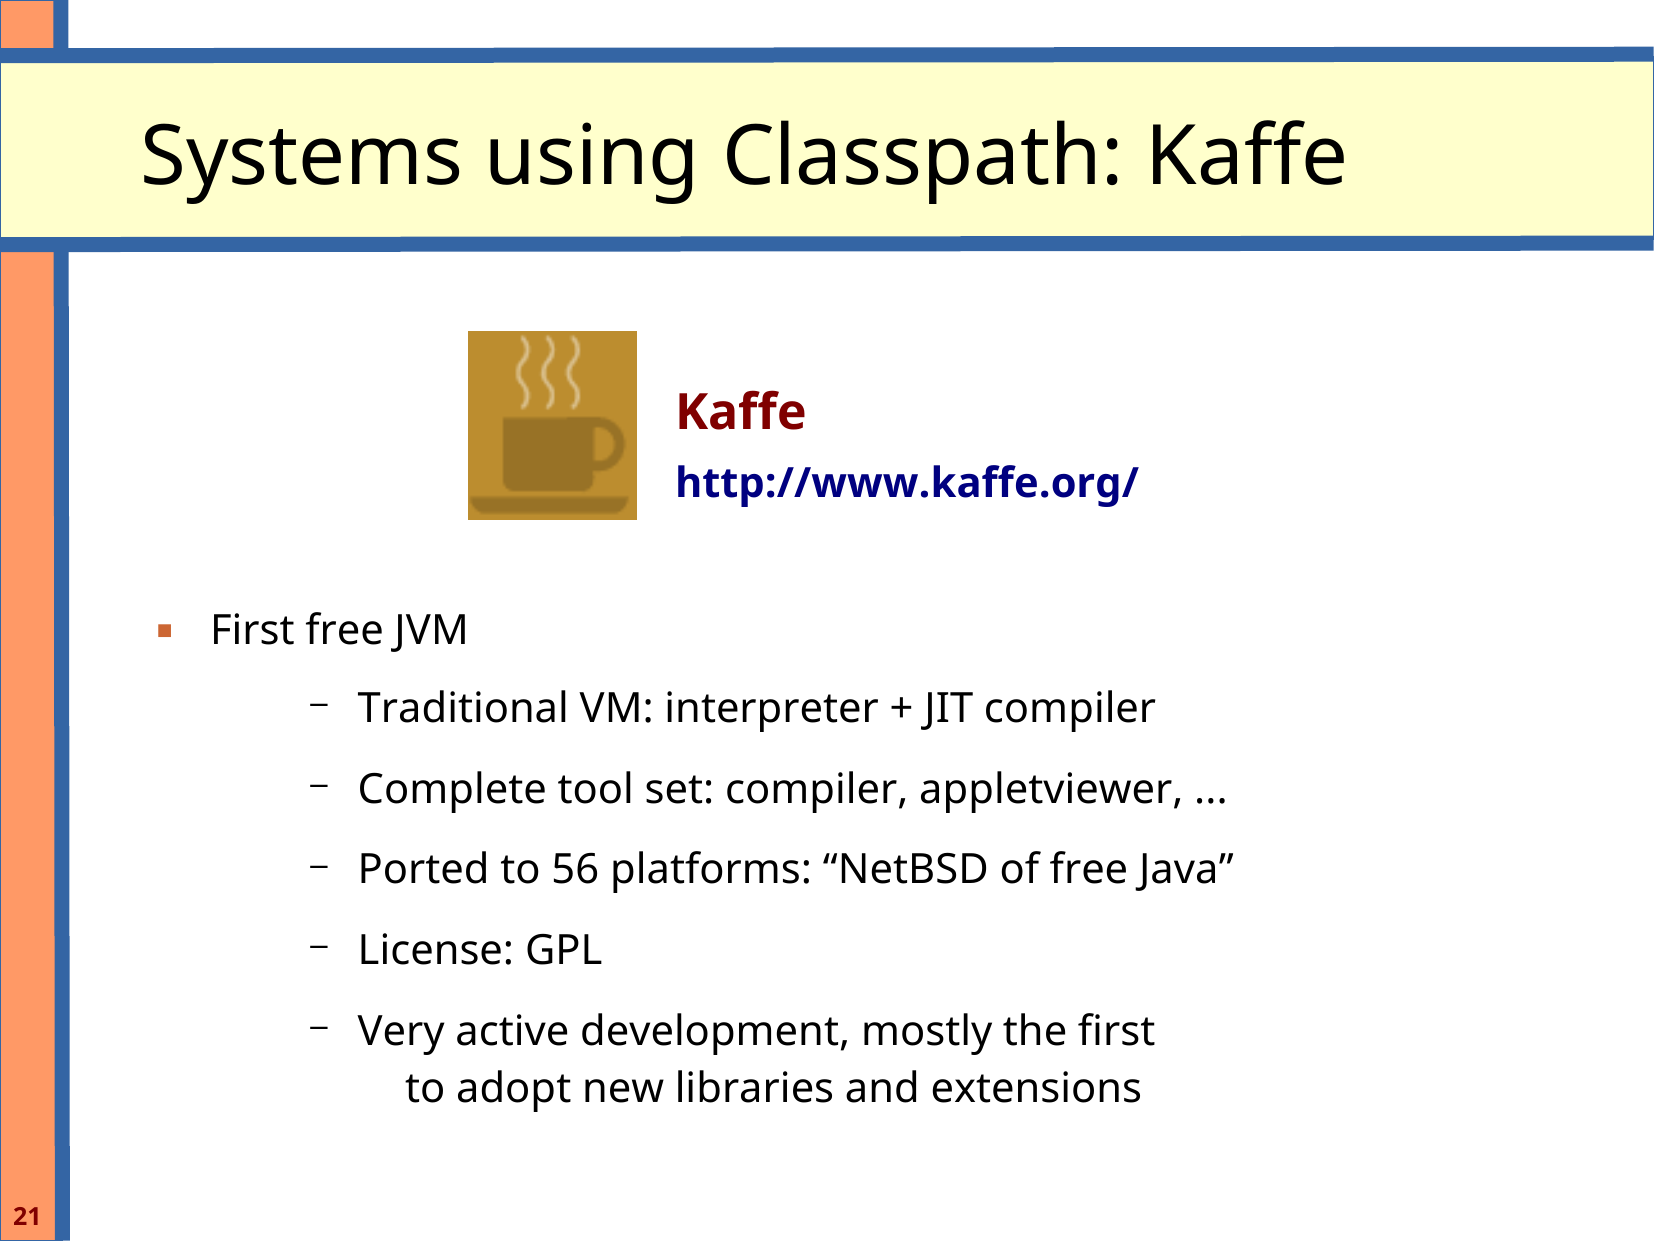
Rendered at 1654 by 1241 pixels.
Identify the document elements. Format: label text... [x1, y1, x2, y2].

title Systems using Classpath: Kaffe [105, 93, 1442, 212]
picture [468, 331, 637, 520]
text_box Kaffe http://www.kaffe.org/ [675, 330, 1483, 556]
list First free JVM Traditional VM: interpreter + JIT compiler Complete tool set: compiler, appletviewer, ... Ported to 56 platforms: “NetBSD of free Java” License: GPL Very active development, mostly the first to adopt new libraries and extensions [121, 600, 1534, 1206]
